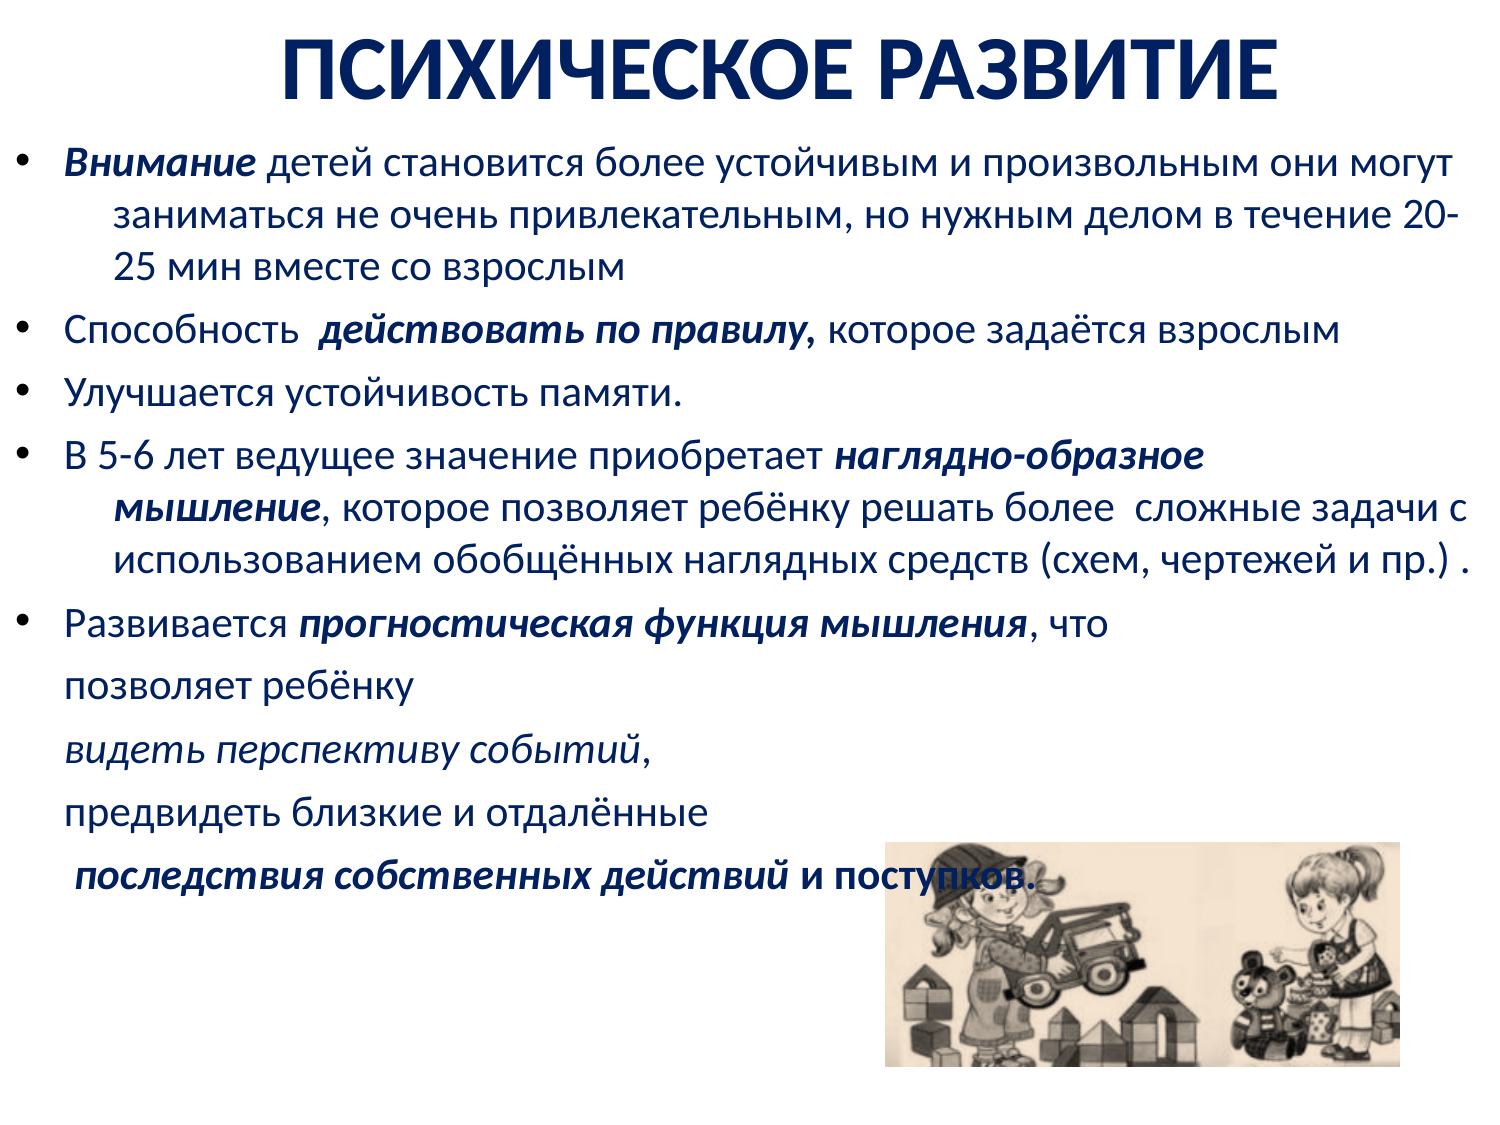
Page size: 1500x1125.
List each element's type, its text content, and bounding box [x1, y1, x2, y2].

text_box ПСИХИЧЕСКОЕ РАЗВИТИЕ [266, 0, 1297, 125]
list Внимание детей становится более устойчивым и произвольным они могут заниматься не очень привлекательным, но нужным делом в течение 20-25 мин вместе со взрослым Способность действовать по правилу, которое задаётся взрослым Улучшается устойчивость памяти. В 5-6 лет ведущее значение приобретает наглядно-образное мышление, которое позволяет ребёнку решать более сложные задачи с использованием обобщённых наглядных средств (схем, чертежей и пр.) . Развивается прогностическая функция мышления, что позволяет ребёнку видеть перспективу событий, предвидеть близкие и отдалённые последствия собственных действий и поступков. [0, 125, 1500, 963]
picture [885, 963, 1400, 1067]
